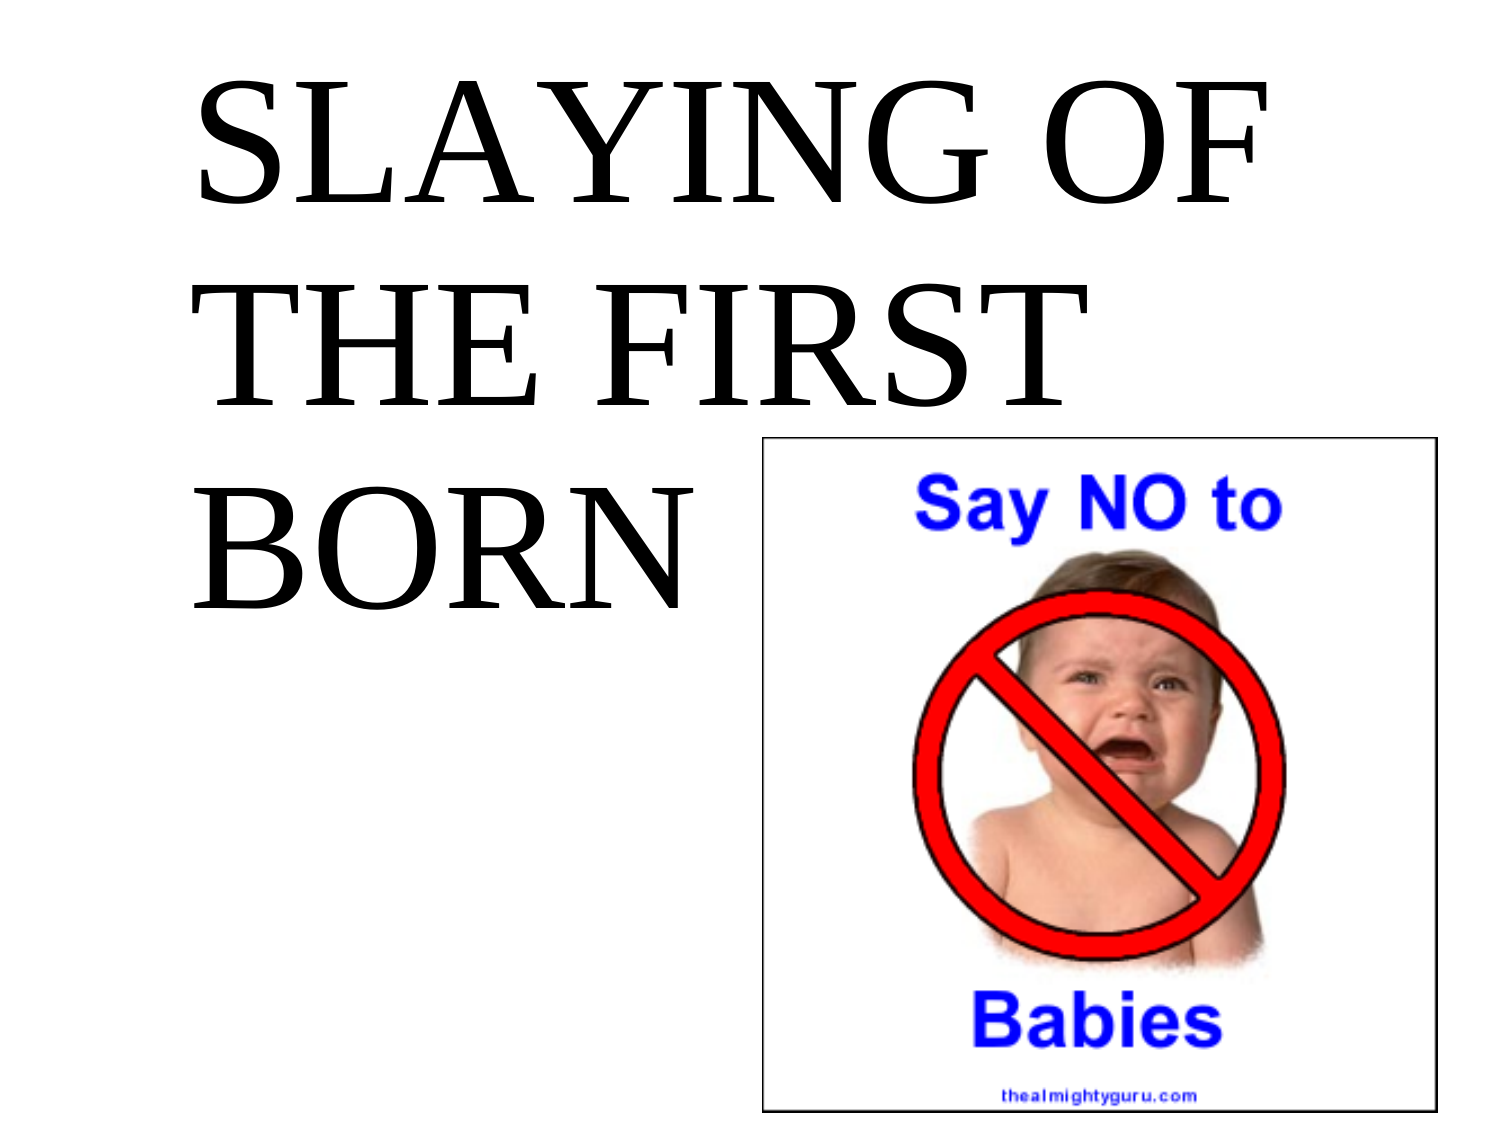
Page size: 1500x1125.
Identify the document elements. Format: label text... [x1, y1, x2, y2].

picture [762, 437, 1438, 1113]
title SLAYING OF THE FIRST BORN [174, 6, 1500, 682]
